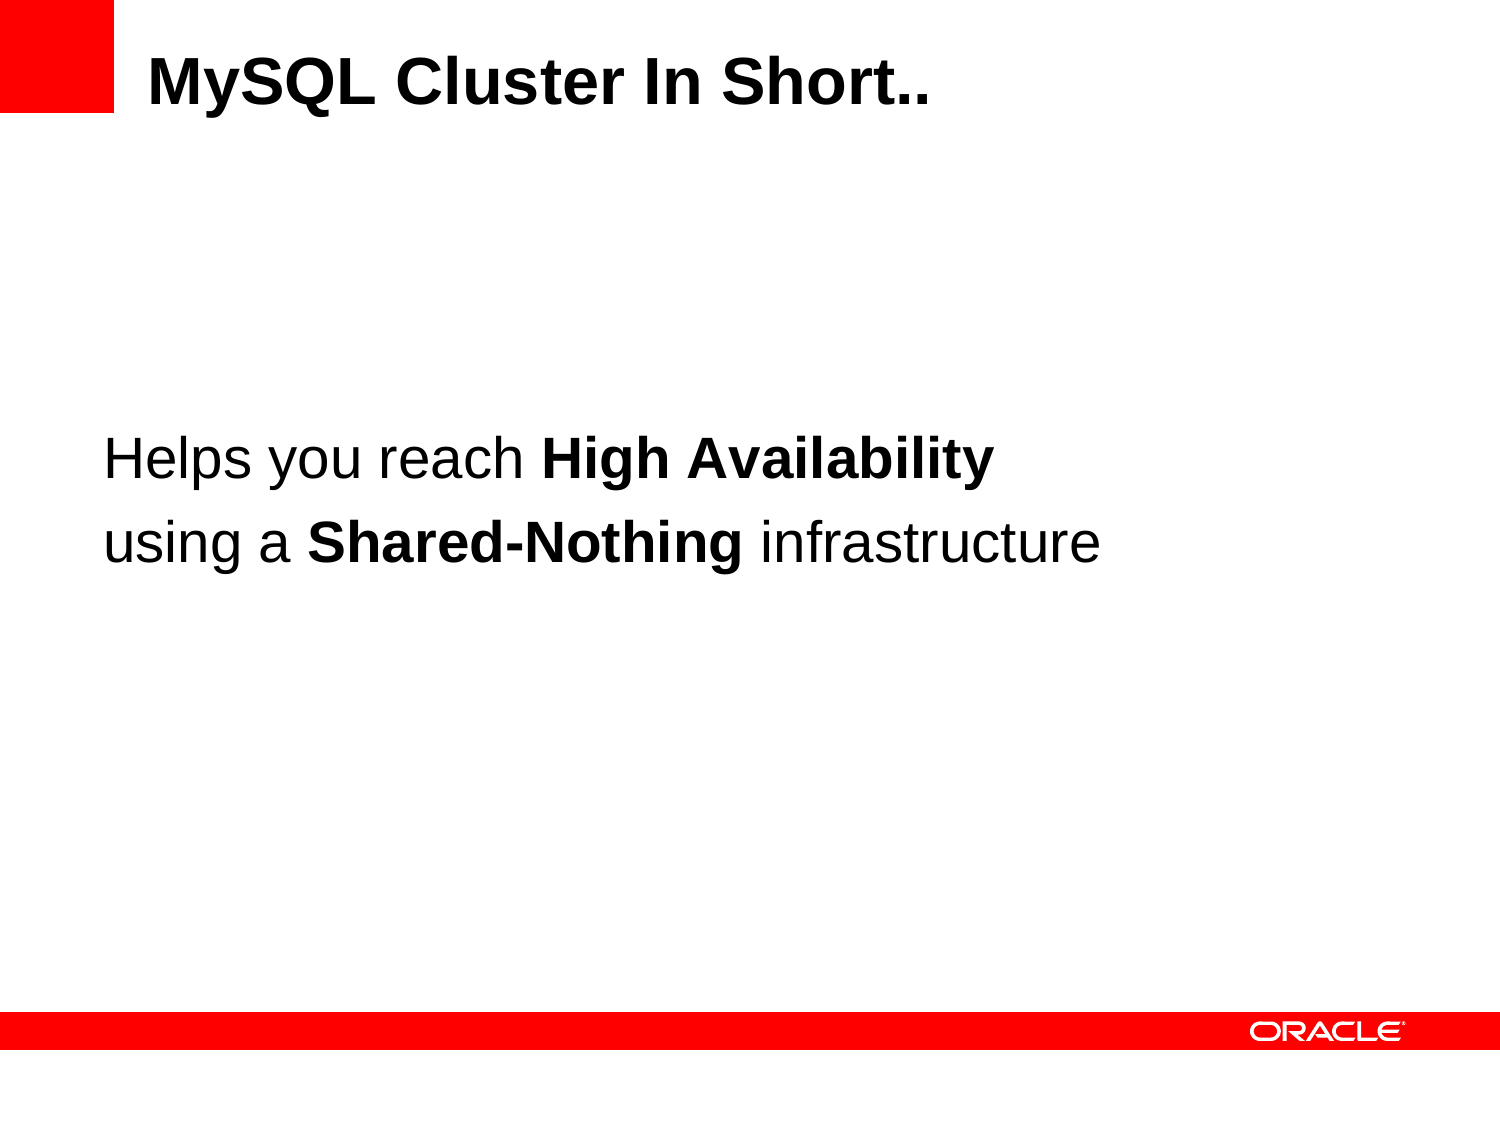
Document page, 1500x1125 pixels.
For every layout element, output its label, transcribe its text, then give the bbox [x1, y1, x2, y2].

picture [0, 1012, 1500, 1050]
picture [0, 0, 114, 113]
title MySQL Cluster In Short.. [147, 8, 1392, 119]
text_box Helps you reach High Availability using a Shared-Nothing infrastructure [88, 412, 1388, 667]
